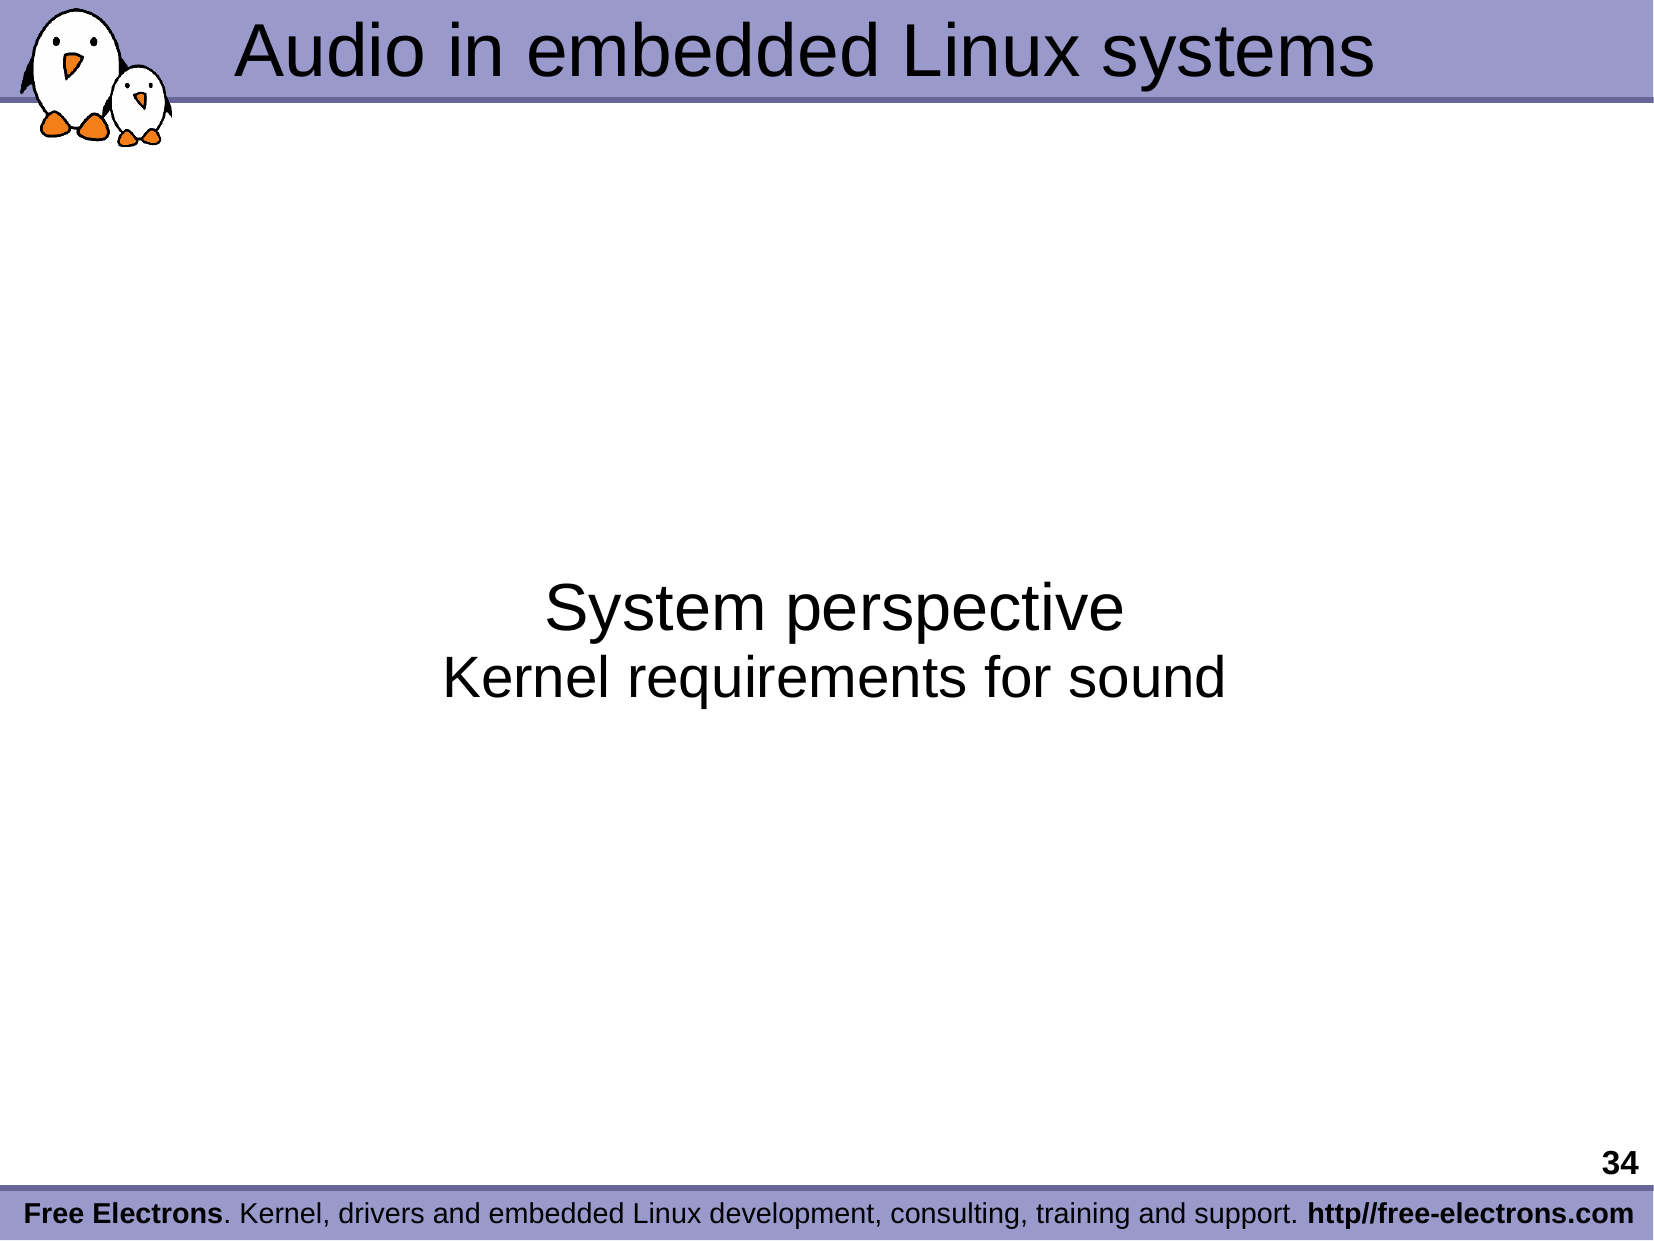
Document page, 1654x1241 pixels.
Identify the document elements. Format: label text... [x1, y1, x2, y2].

title Audio in embedded Linux systems [60, 0, 1551, 101]
subtitle System perspective Kernel requirements for sound [111, 214, 1524, 1065]
picture [20, 8, 172, 147]
